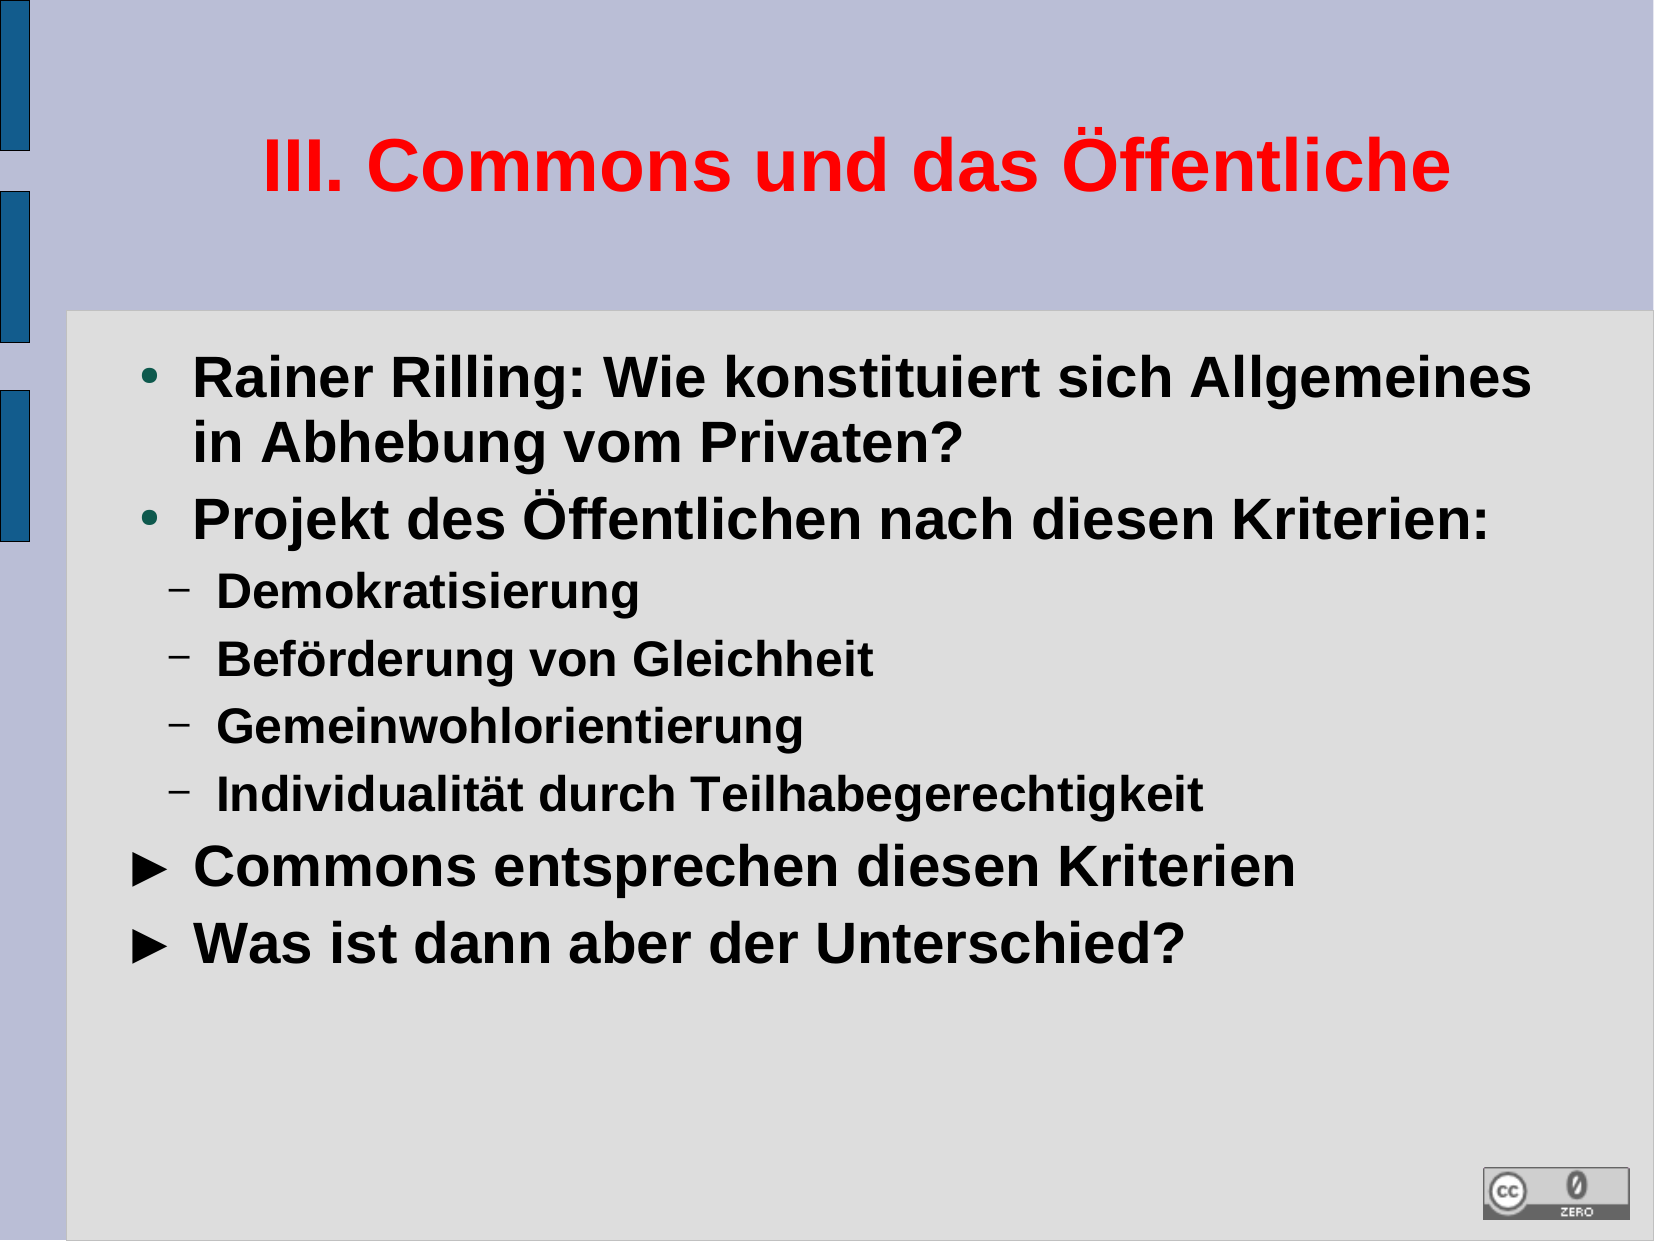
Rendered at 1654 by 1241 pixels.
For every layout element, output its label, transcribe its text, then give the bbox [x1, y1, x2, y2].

list Rainer Rilling: Wie konstituiert sich Allgemeines in Abhebung vom Privaten? Projekt des Öffentlichen nach diesen Kriterien: Demokratisierung Beförderung von Gleichheit Gemeinwohlorientierung Individualität durch Teilhabegerechtigkeit ► Commons entsprechen diesen Kriterien ► Was ist dann aber der Unterschied? [121, 344, 1595, 1137]
picture [1483, 1167, 1630, 1220]
title III. Commons und das Öffentliche [121, 68, 1595, 262]
